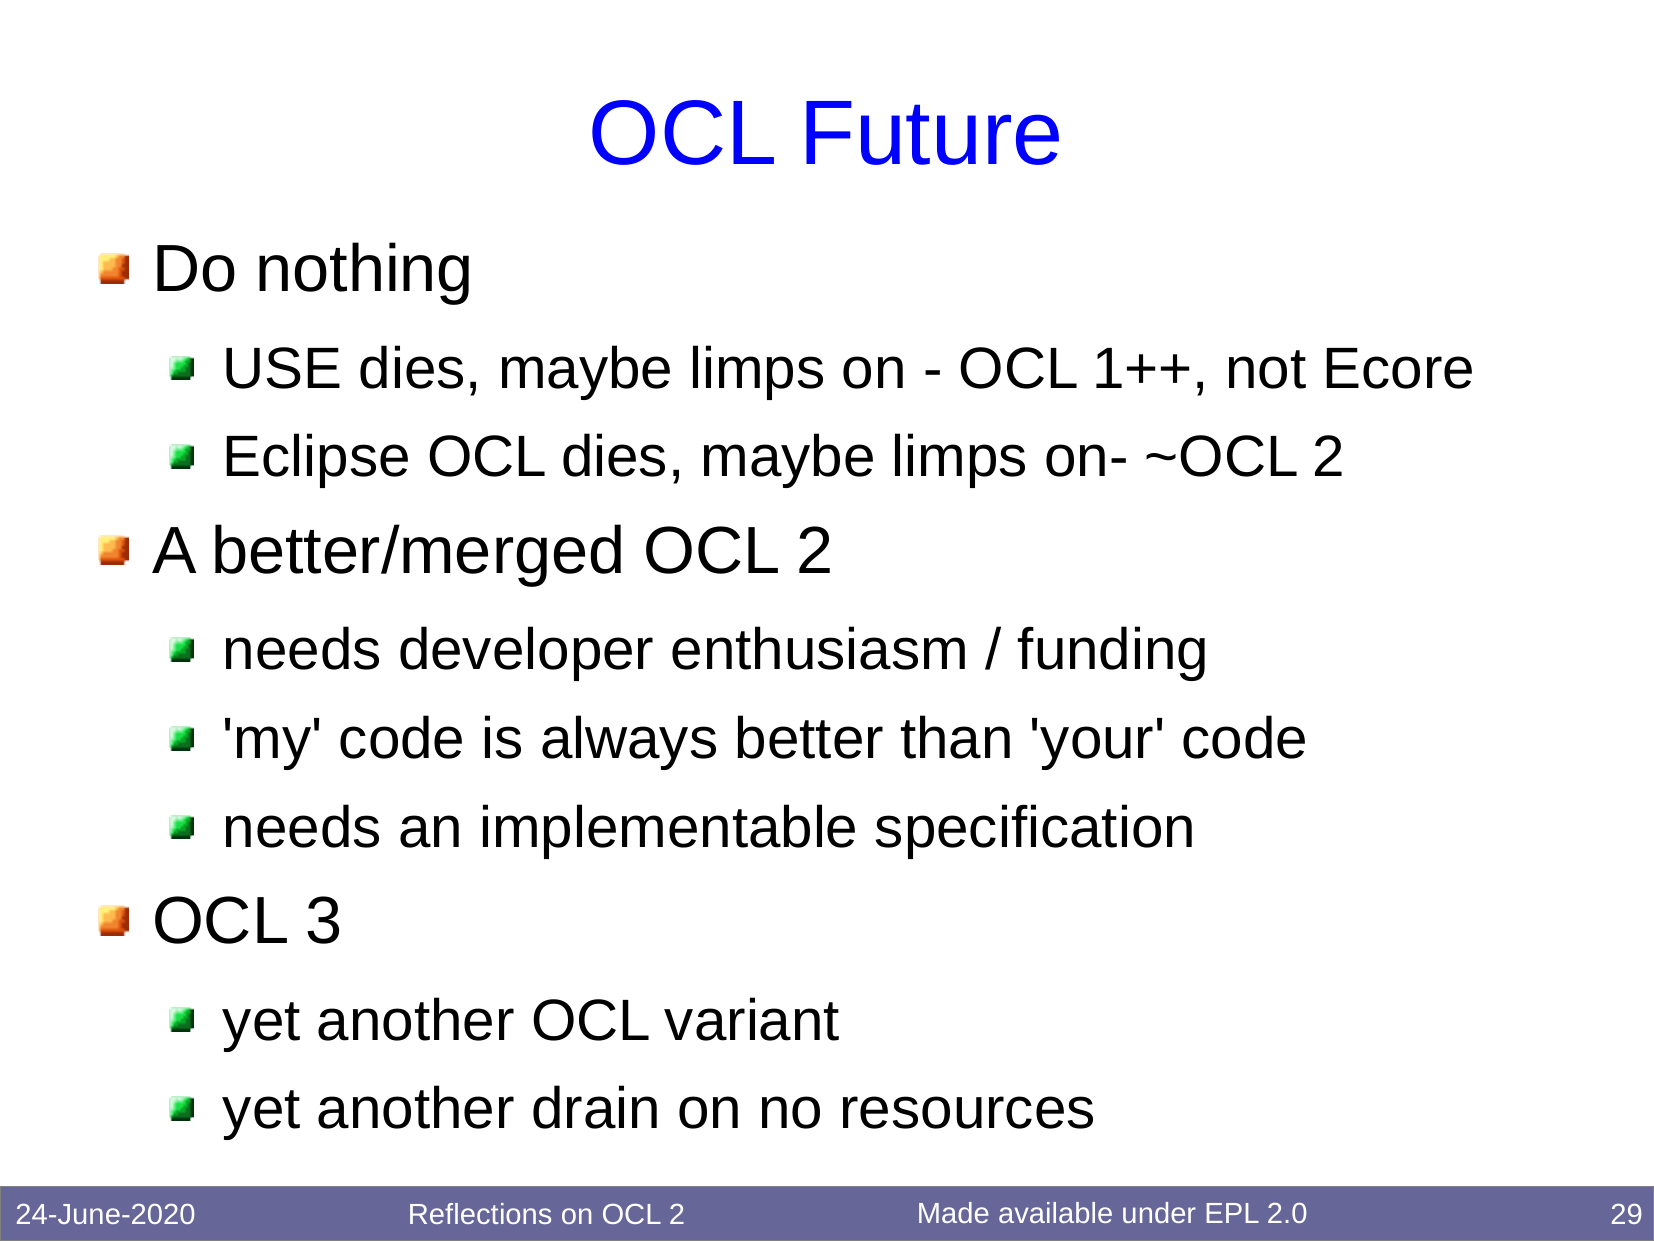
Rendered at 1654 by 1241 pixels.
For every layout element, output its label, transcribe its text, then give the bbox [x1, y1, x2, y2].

title OCL Future [82, 49, 1571, 217]
list Do nothing USE dies, maybe limps on - OCL 1++, not Ecore Eclipse OCL dies, maybe limps on- ~OCL 2 A better/merged OCL 2 needs developer enthusiasm / funding 'my' code is always better than 'your' code needs an implementable specification OCL 3 yet another OCL variant yet another drain on no resources [81, 231, 1570, 1142]
